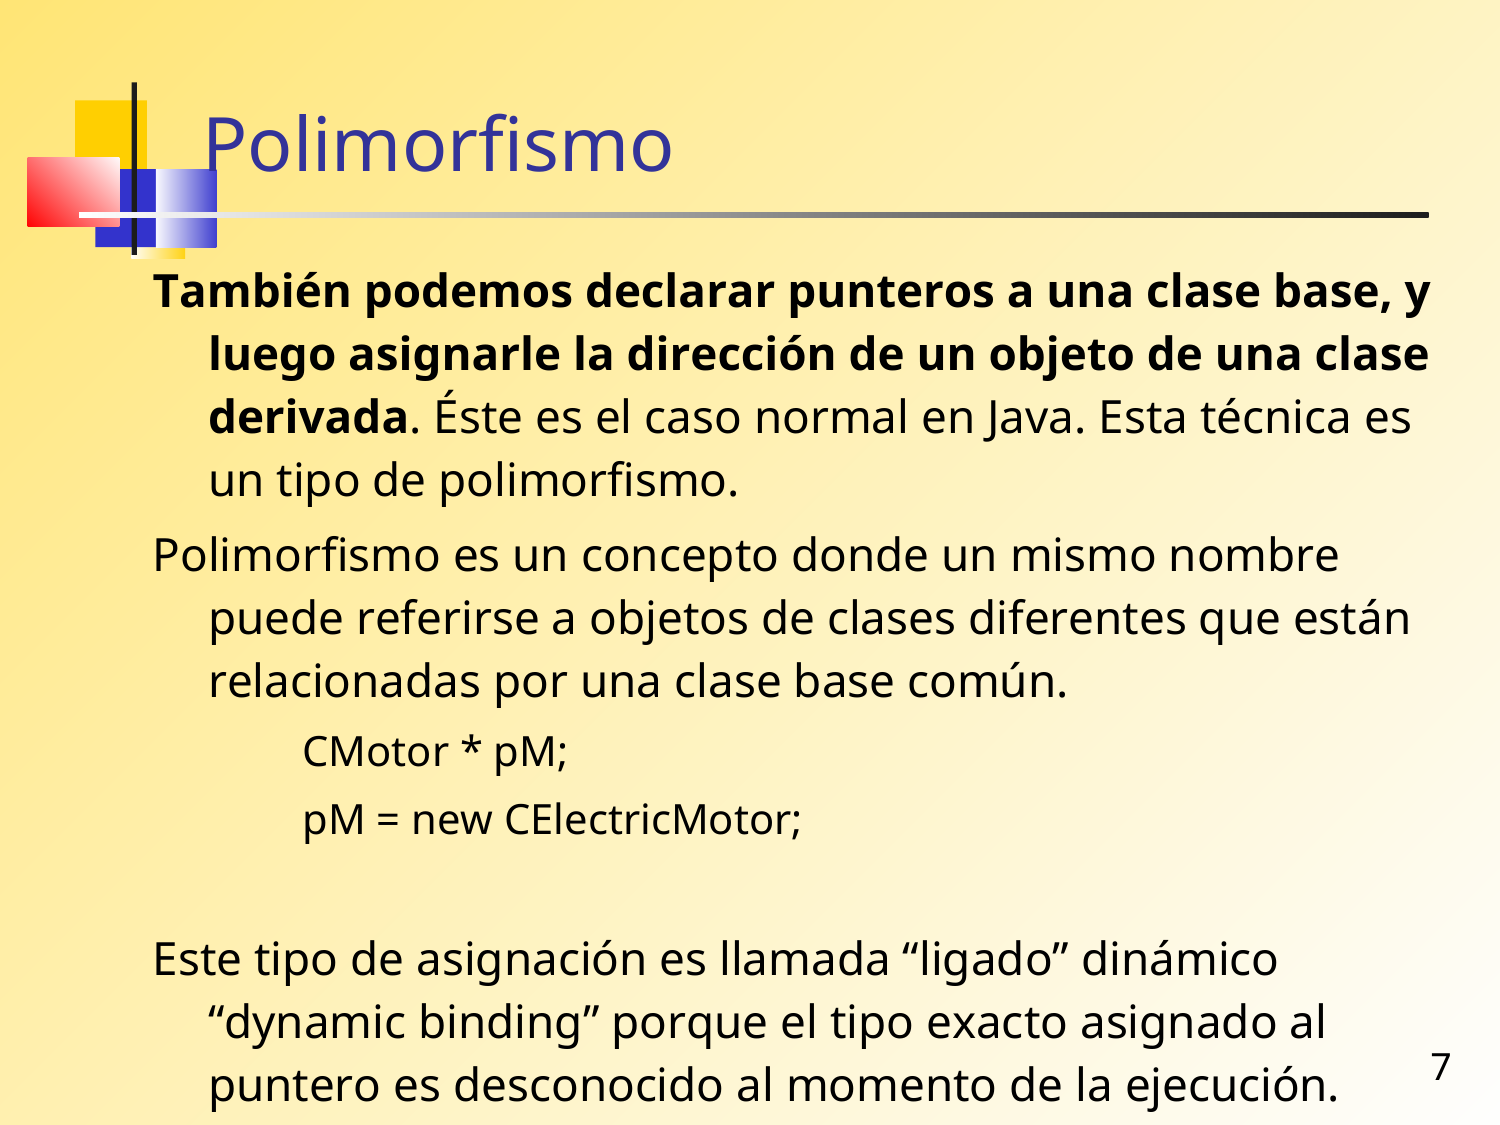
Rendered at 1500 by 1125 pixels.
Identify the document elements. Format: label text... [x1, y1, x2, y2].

list También podemos declarar punteros a una clase base, y luego asignarle la dirección de un objeto de una clase derivada. Éste es el caso normal en Java. Esta técnica es un tipo de polimorfismo. Polimorfismo es un concepto donde un mismo nombre puede referirse a objetos de clases diferentes que están relacionadas por una clase base común. CMotor * pM; pM = new CElectricMotor; Este tipo de asignación es llamada “ligado” dinámico “dynamic binding” porque el tipo exacto asignado al puntero es desconocido al momento de la ejecución. [137, 249, 1463, 1026]
title Polimorfismo [187, 37, 1466, 201]
